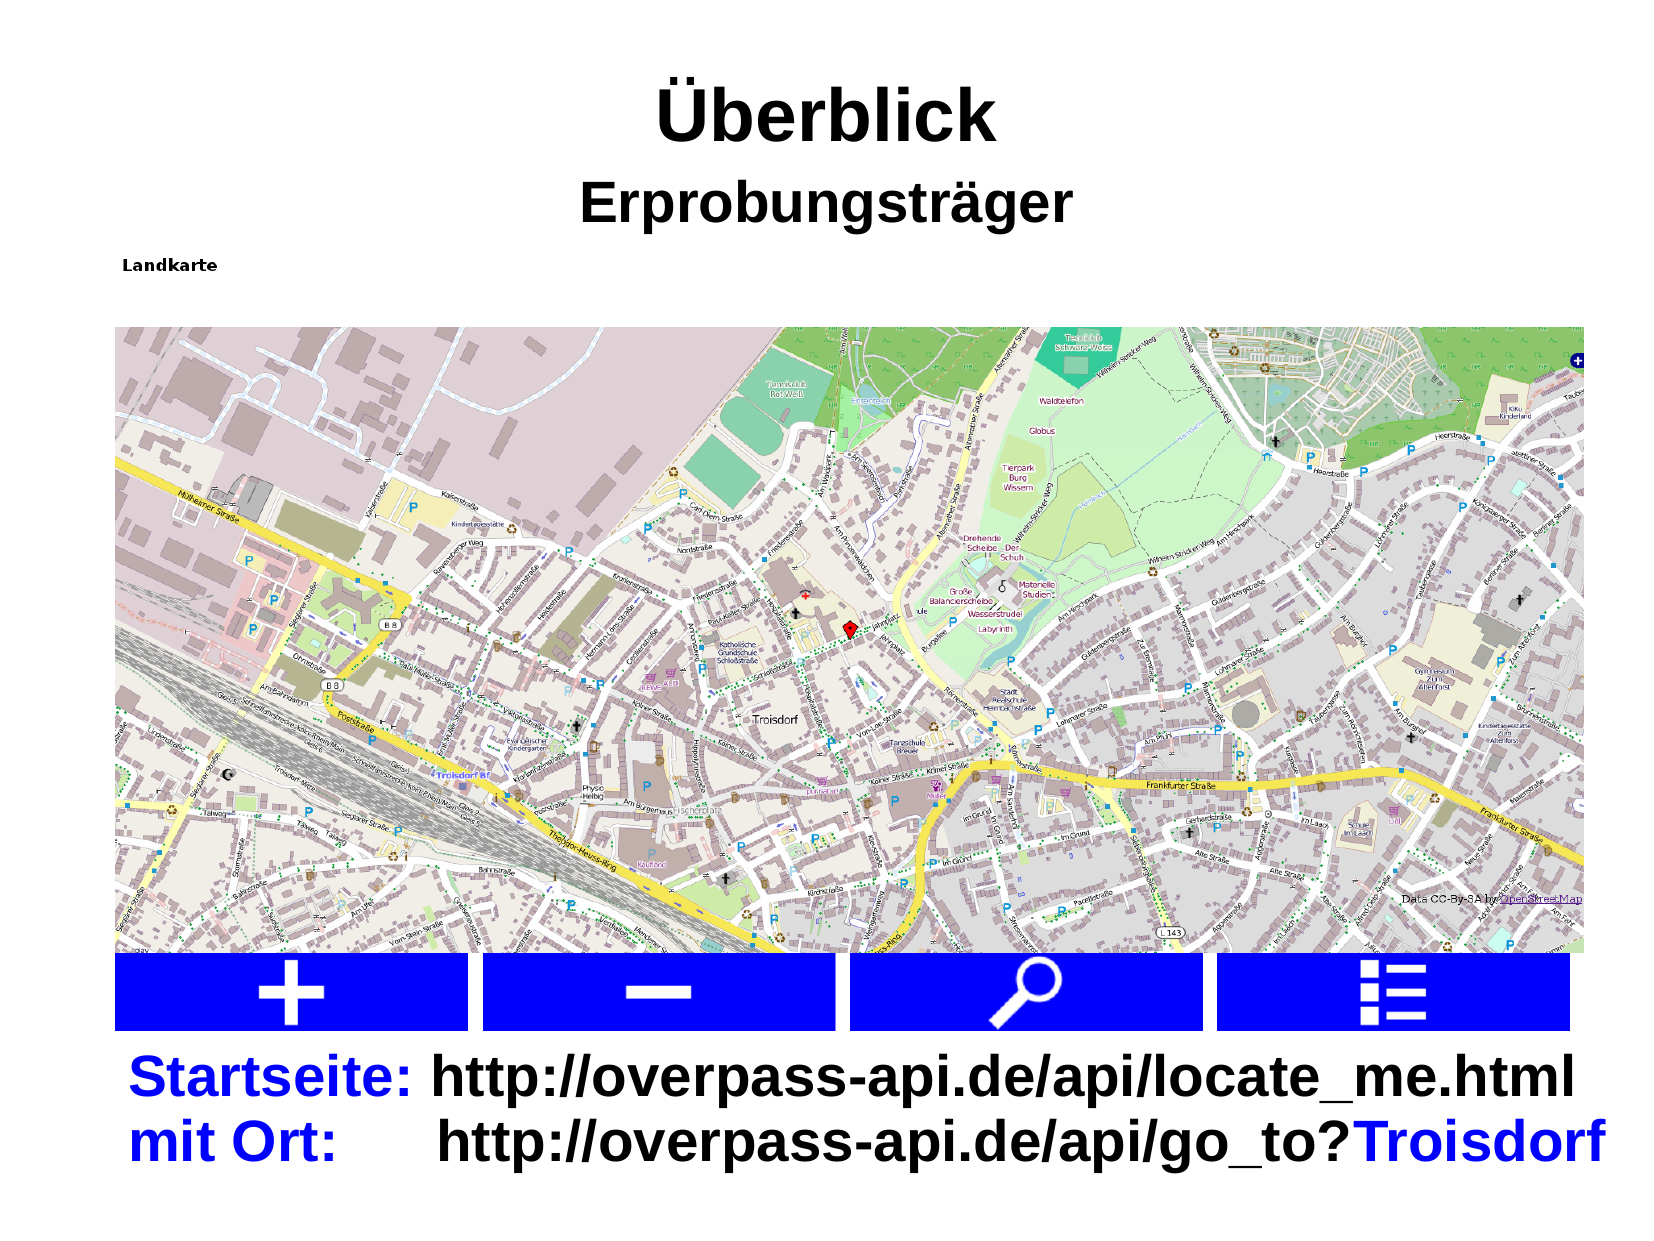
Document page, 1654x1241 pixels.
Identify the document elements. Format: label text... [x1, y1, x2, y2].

picture [115, 249, 1584, 1031]
text_box Überblick [641, 65, 1013, 162]
text_box Startseite: http://overpass-api.de/api/locate_me.html mit Ort: http://overpass-api.de/api/go_to?Troisdorf [113, 1036, 1621, 1182]
text_box Erprobungsträger [564, 162, 1090, 243]
